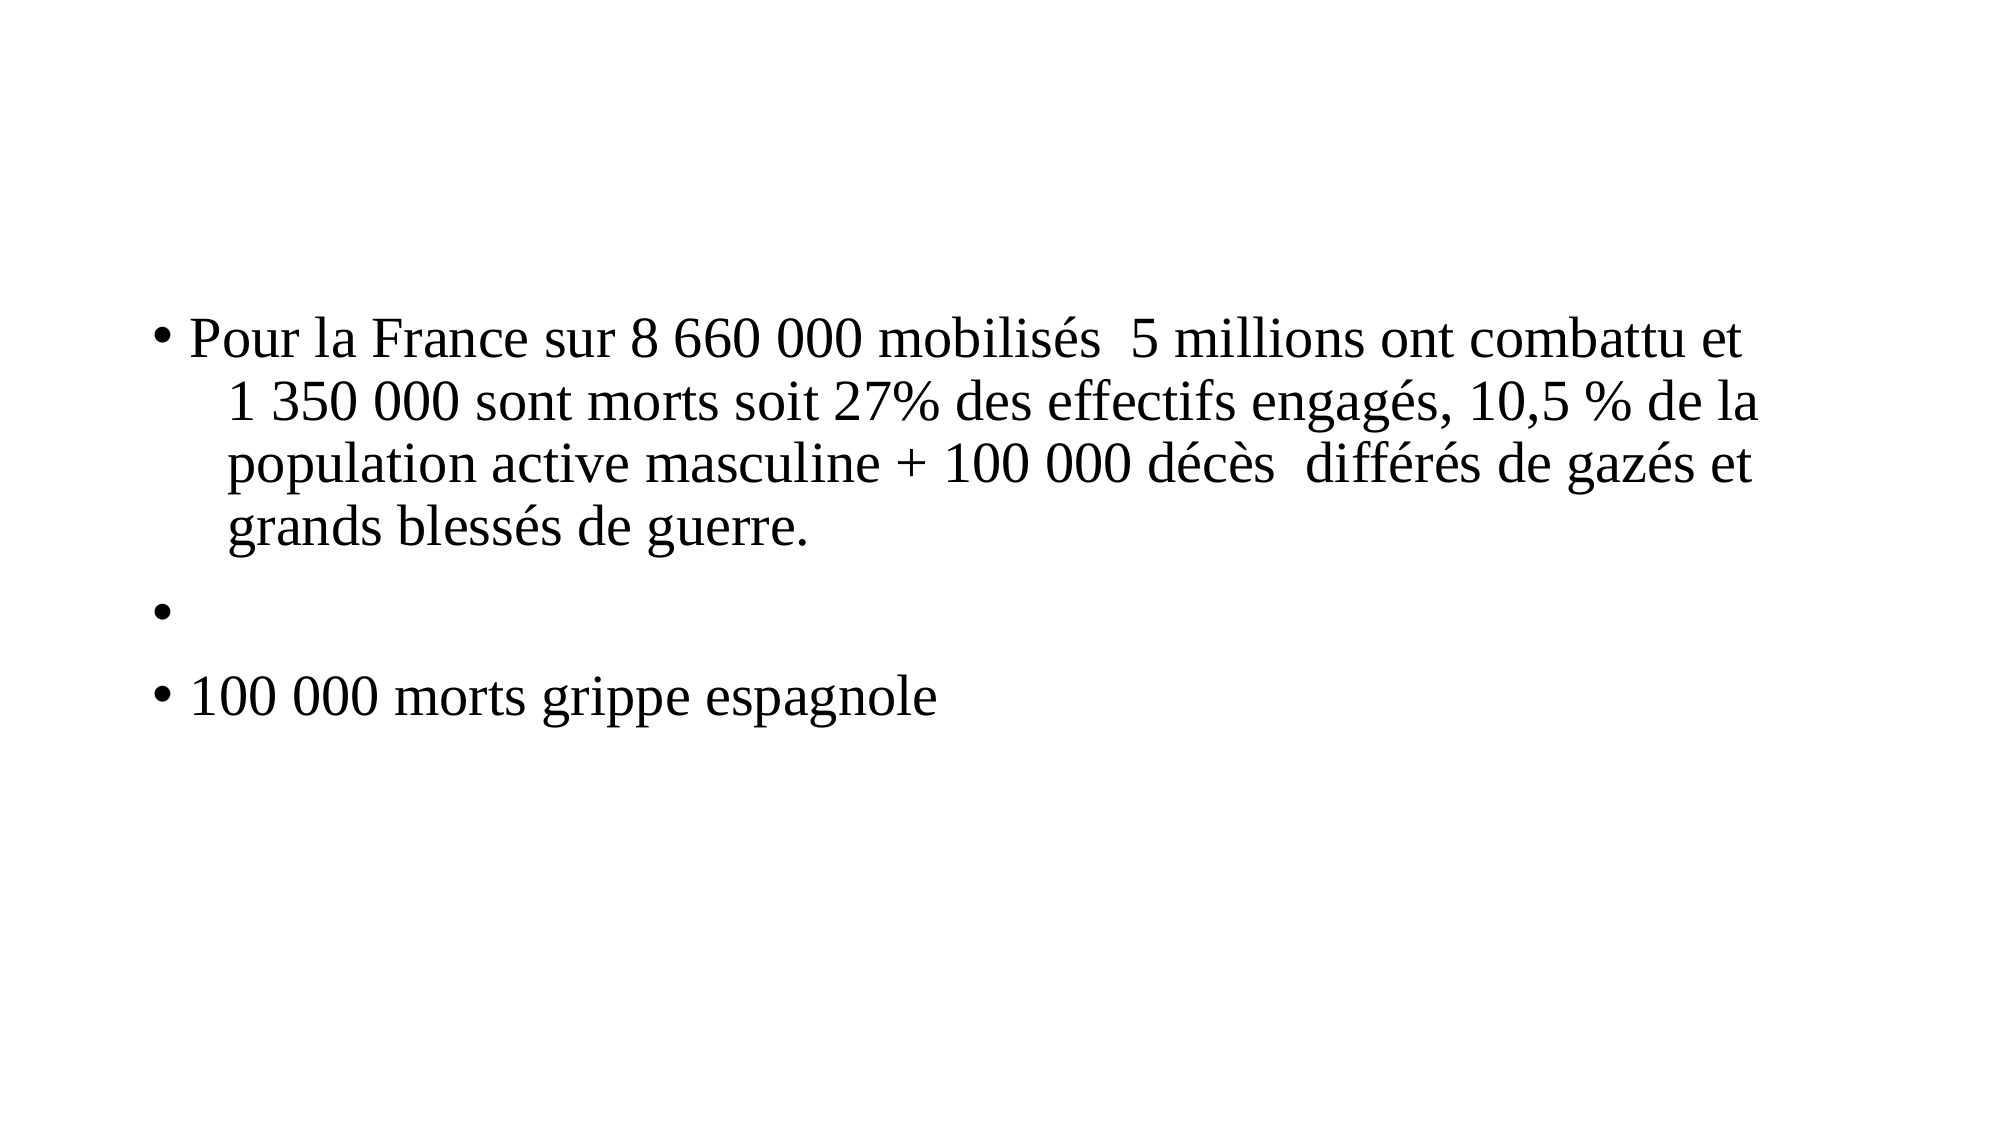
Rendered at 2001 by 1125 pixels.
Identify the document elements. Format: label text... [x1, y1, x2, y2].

list Pour la France sur 8 660 000 mobilisés 5 millions ont combattu et 1 350 000 sont morts soit 27% des effectifs engagés, 10,5 % de la population active masculine + 100 000 décès différés de gazés et grands blessés de guerre. 100 000 morts grippe espagnole [137, 299, 1863, 1014]
